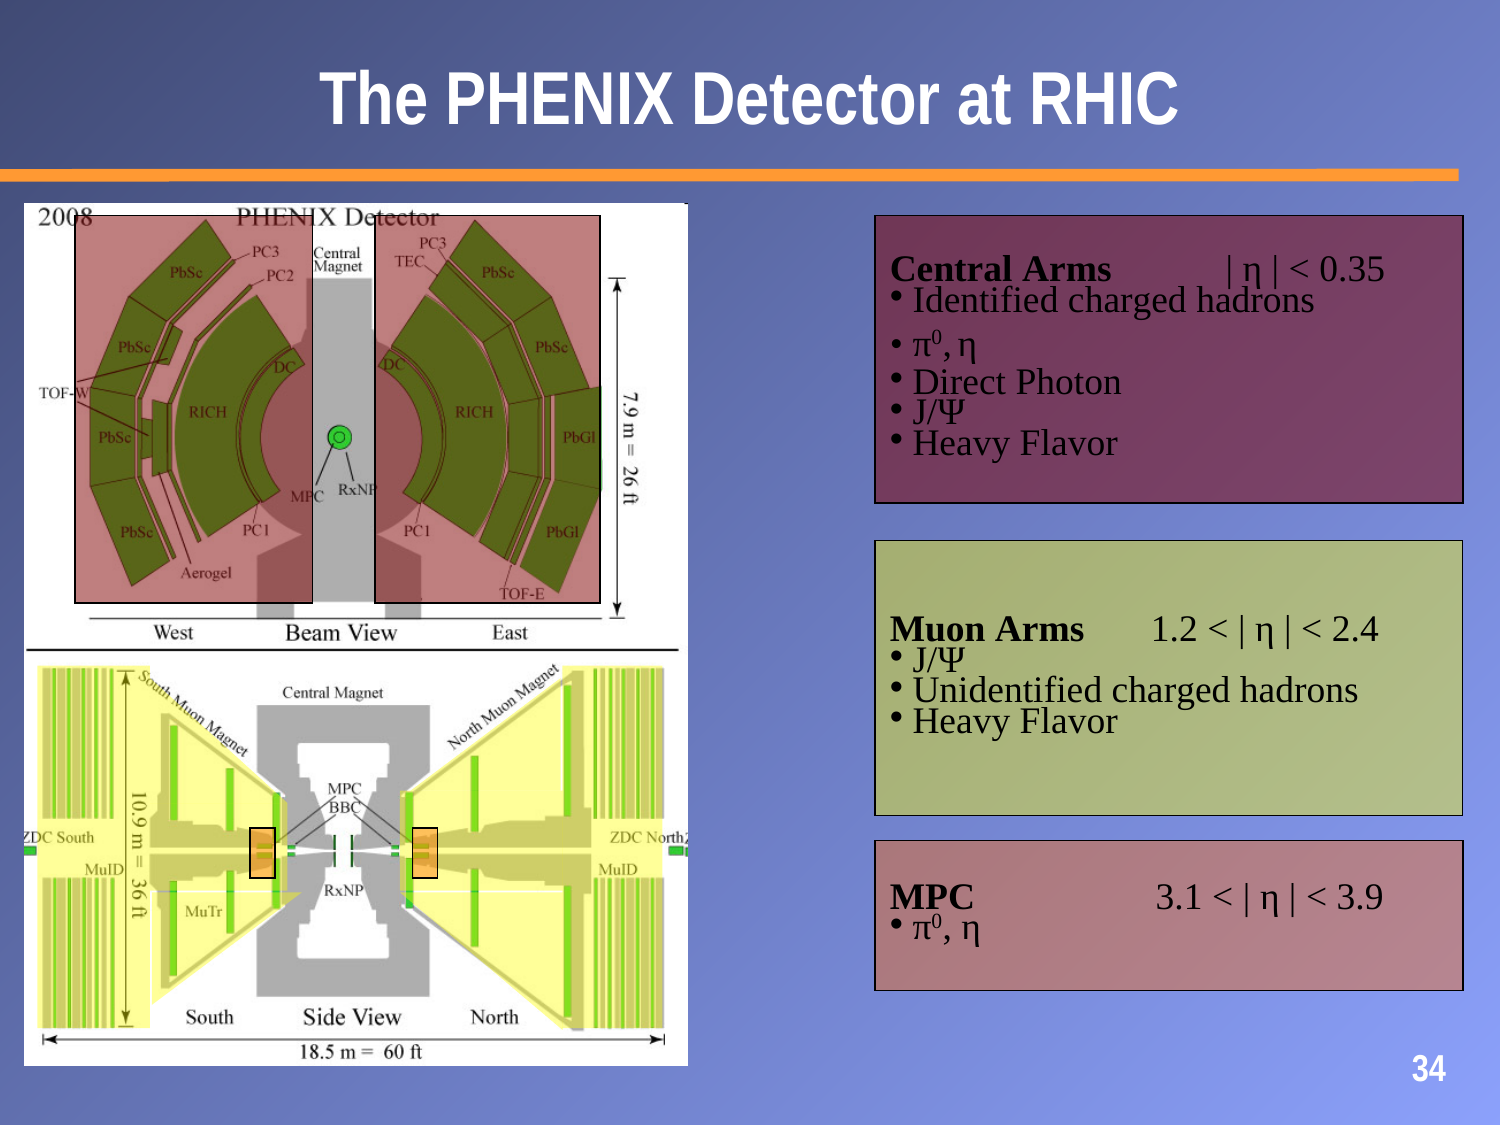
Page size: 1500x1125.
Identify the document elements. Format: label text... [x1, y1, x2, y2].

text_box Muon Arms 1.2 < | η | < 2.4 J/Ψ Unidentified charged hadrons Heavy Flavor [875, 540, 1463, 816]
text_box MPC 3.1 < | η | < 3.9 π0, η [875, 840, 1463, 991]
text_box [375, 215, 601, 604]
text_box [151, 892, 302, 1005]
picture [24, 203, 688, 1066]
text_box Central Arms | η | < 0.35 Identified charged hadrons π0, η Direct Photon J/Ψ Heavy Flavor [875, 215, 1463, 504]
title The PHENIX Detector at RHIC [75, 49, 1426, 163]
text_box [75, 215, 313, 604]
text_box [37, 665, 288, 1029]
text_box [399, 665, 663, 1030]
